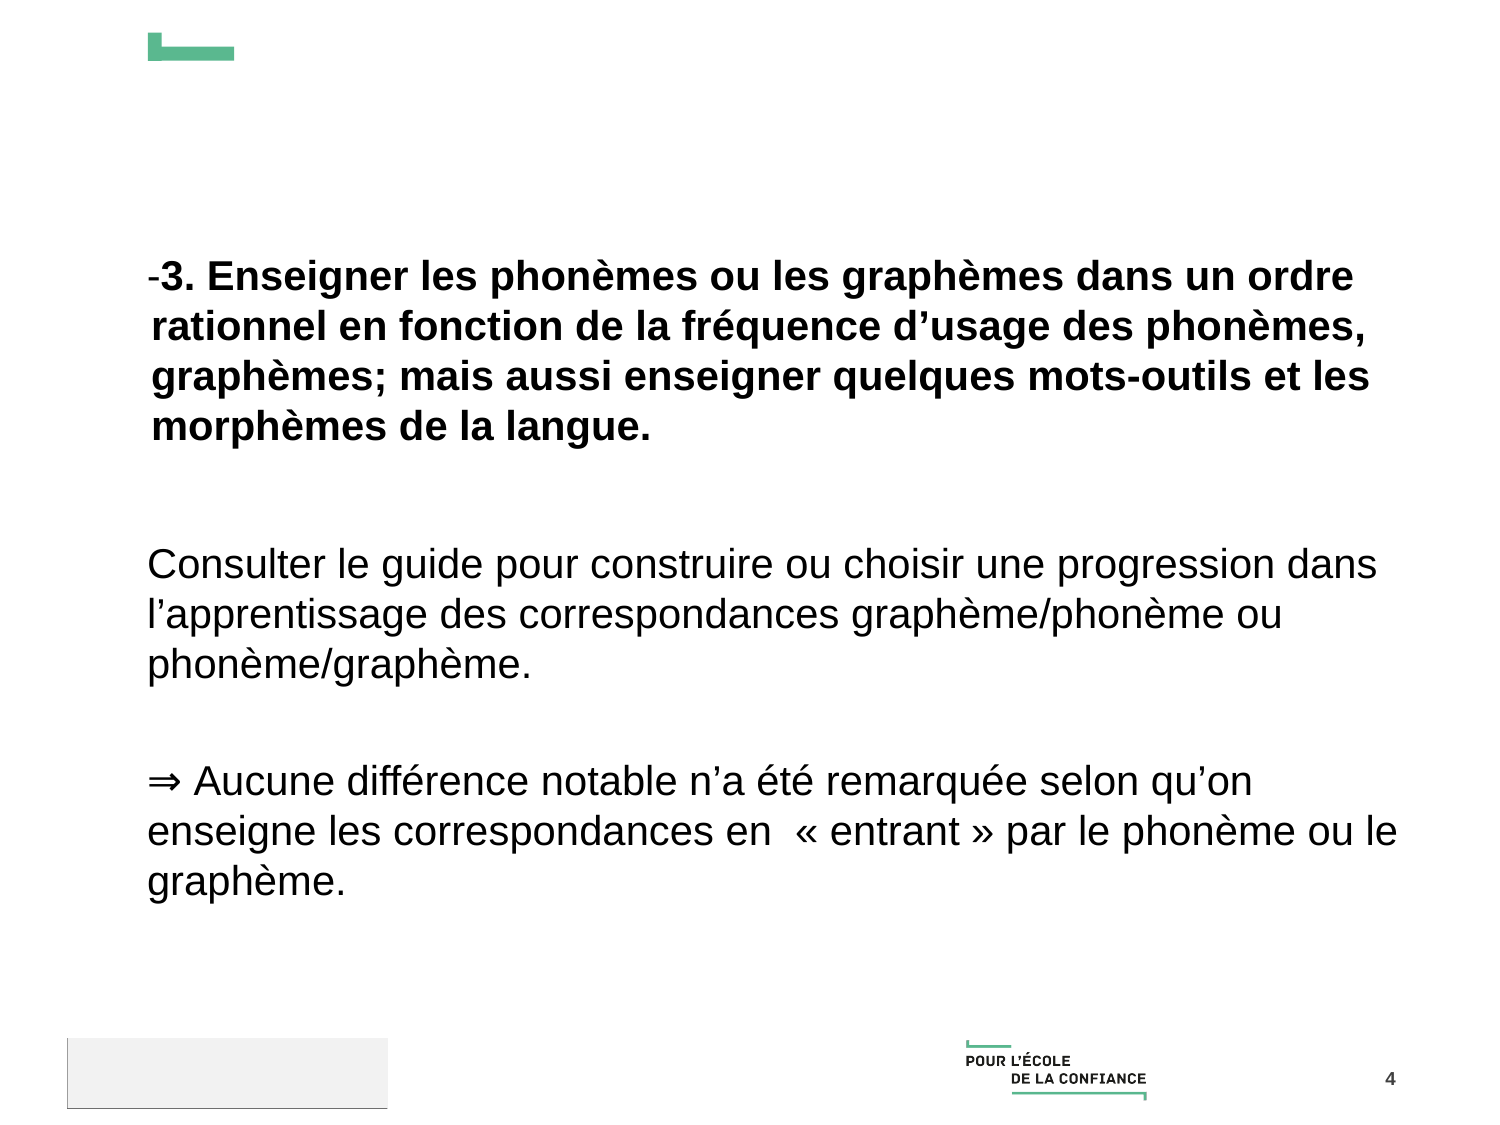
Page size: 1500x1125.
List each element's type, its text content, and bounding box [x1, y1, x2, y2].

list 3. Enseigner les phonèmes ou les graphèmes dans un ordre rationnel en fonction de la fréquence d’usage des phonèmes, graphèmes; mais aussi enseigner quelques mots-outils et les morphèmes de la langue. Consulter le guide pour construire ou choisir une progression dans l’apprentissage des correspondances graphème/phonème ou phonème/graphème. ⇒ Aucune différence notable n’a été remarquée selon qu’on enseigne les correspondances en « entrant » par le phonème ou le graphème. [132, 241, 1425, 996]
text_box [67, 1038, 388, 1109]
picture [952, 1026, 1160, 1113]
text_box [147, 32, 235, 61]
slide_number <numéro> [1336, 1048, 1411, 1109]
